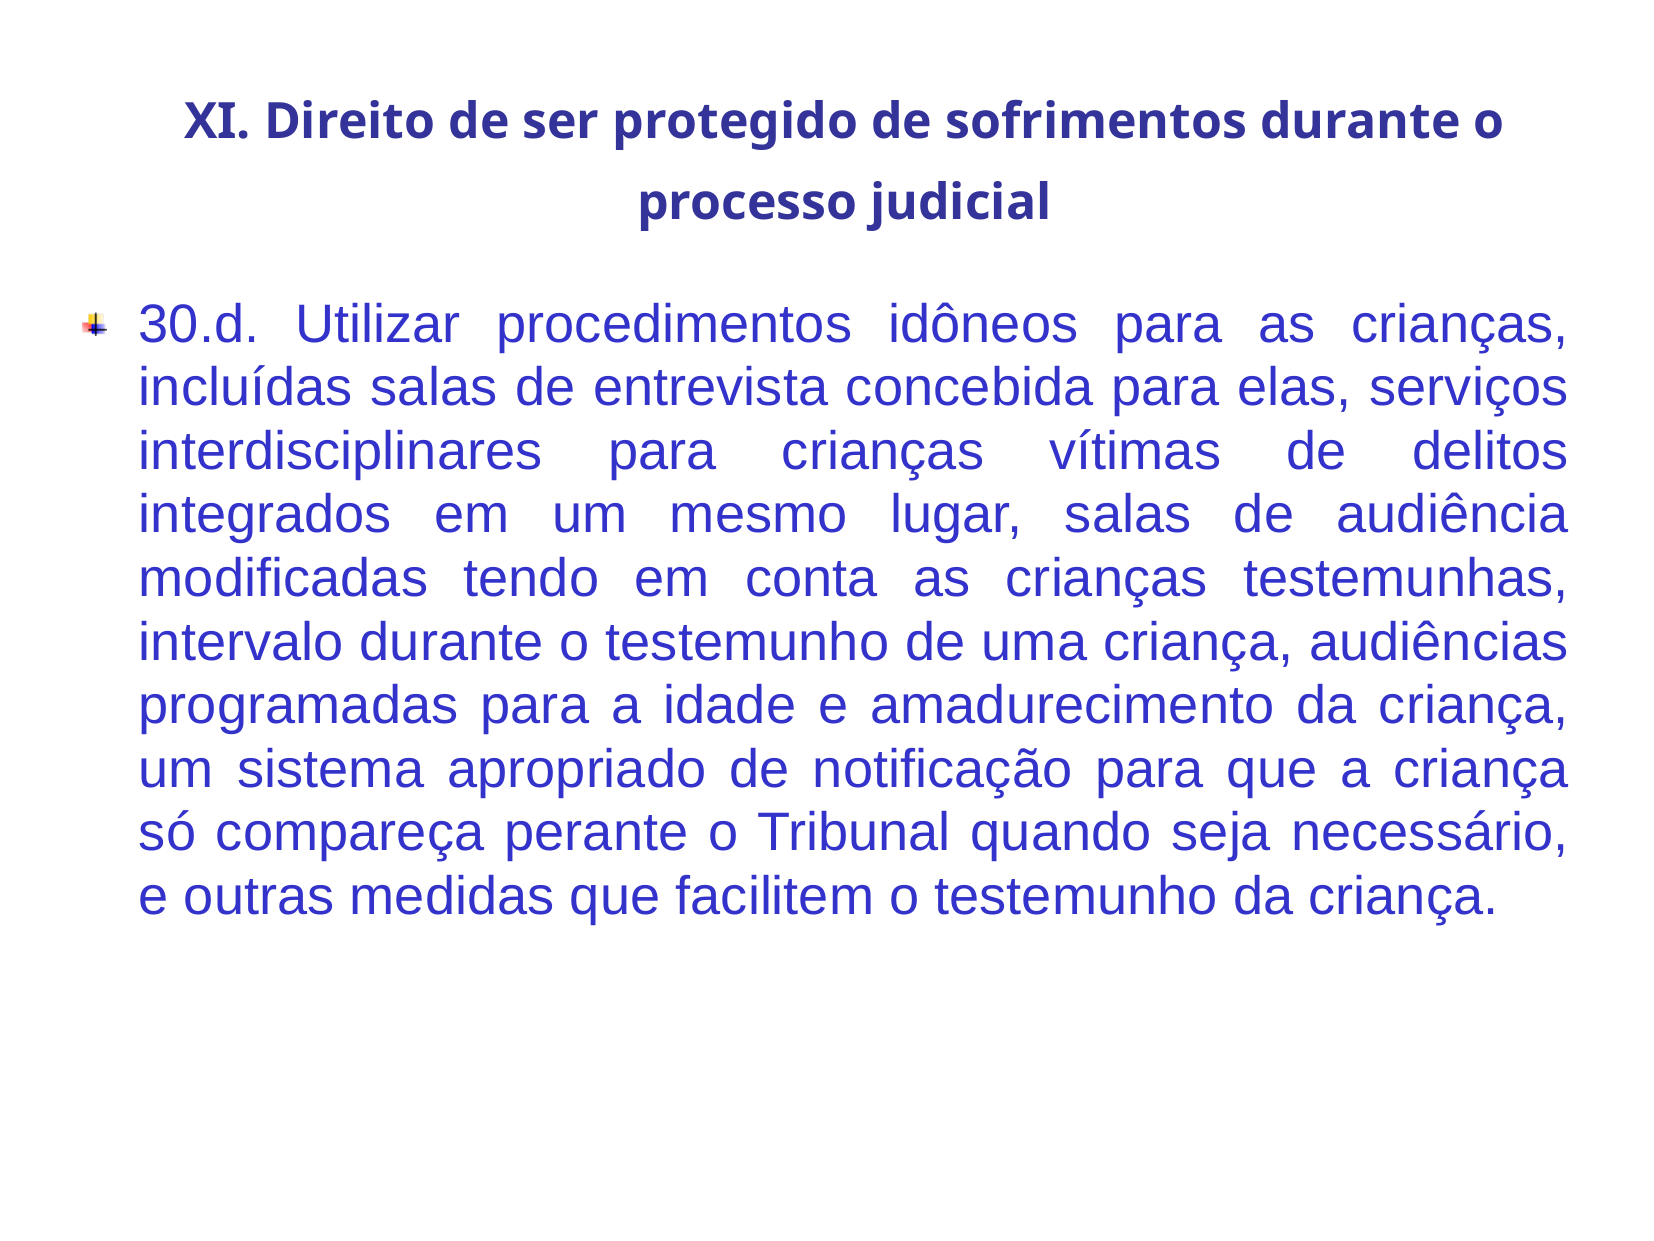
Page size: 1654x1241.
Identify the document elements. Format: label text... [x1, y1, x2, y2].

title XI. Direito de ser protegido de sofrimentos durante o processo judicial [82, 49, 1571, 257]
list 30.d. Utilizar procedimentos idôneos para as crianças, incluídas salas de entrevista concebida para elas, serviços interdisciplinares para crianças vítimas de delitos integrados em um mesmo lugar, salas de audiência modificadas tendo em conta as crianças testemunhas, intervalo durante o testemunho de uma criança, audiências programadas para a idade e amadurecimento da criança, um sistema apropriado de notificação para que a criança só compareça perante o Tribunal quando seja necessário, e outras medidas que facilitem o testemunho da criança. [82, 290, 1571, 1010]
